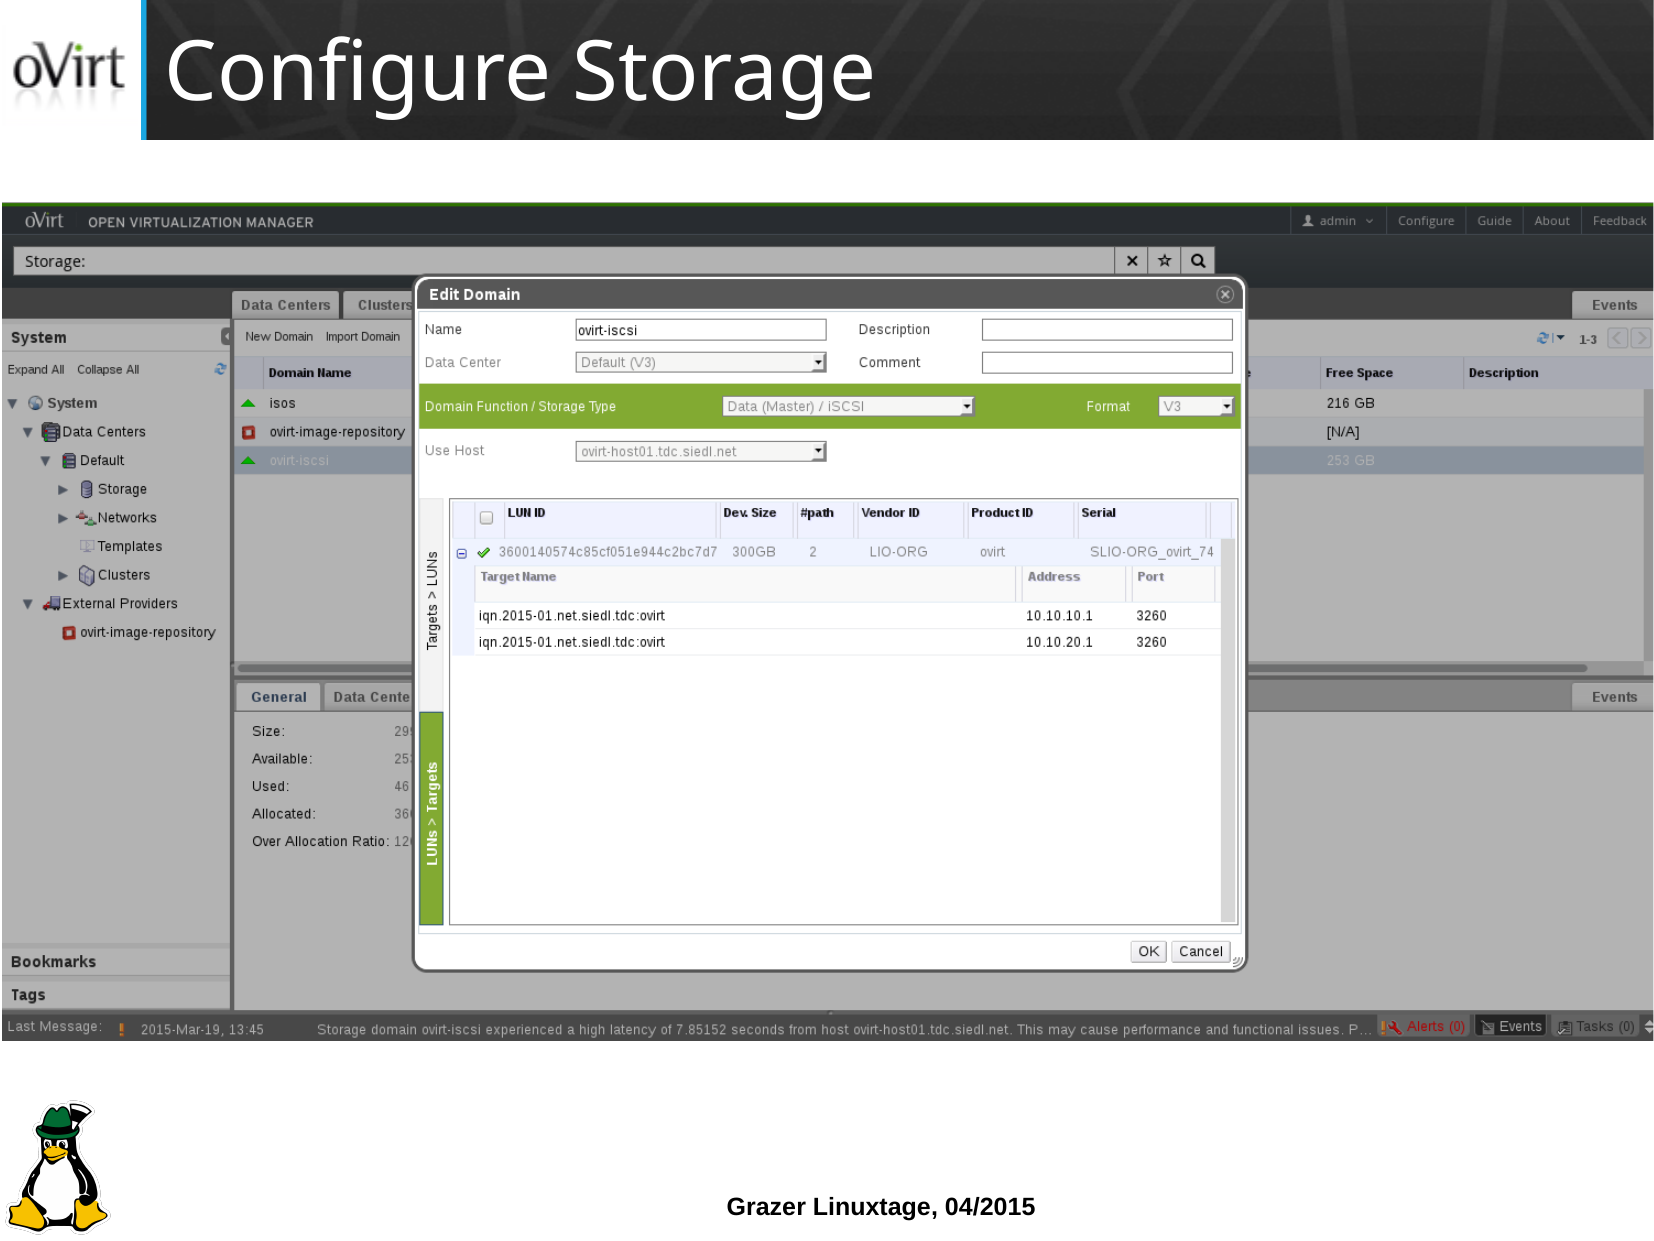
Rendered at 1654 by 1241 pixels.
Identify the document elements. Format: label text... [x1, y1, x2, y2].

picture [2, 202, 1654, 1041]
picture [0, 0, 1654, 140]
picture [5, 1100, 111, 1235]
title Configure Storage [164, 18, 1653, 119]
